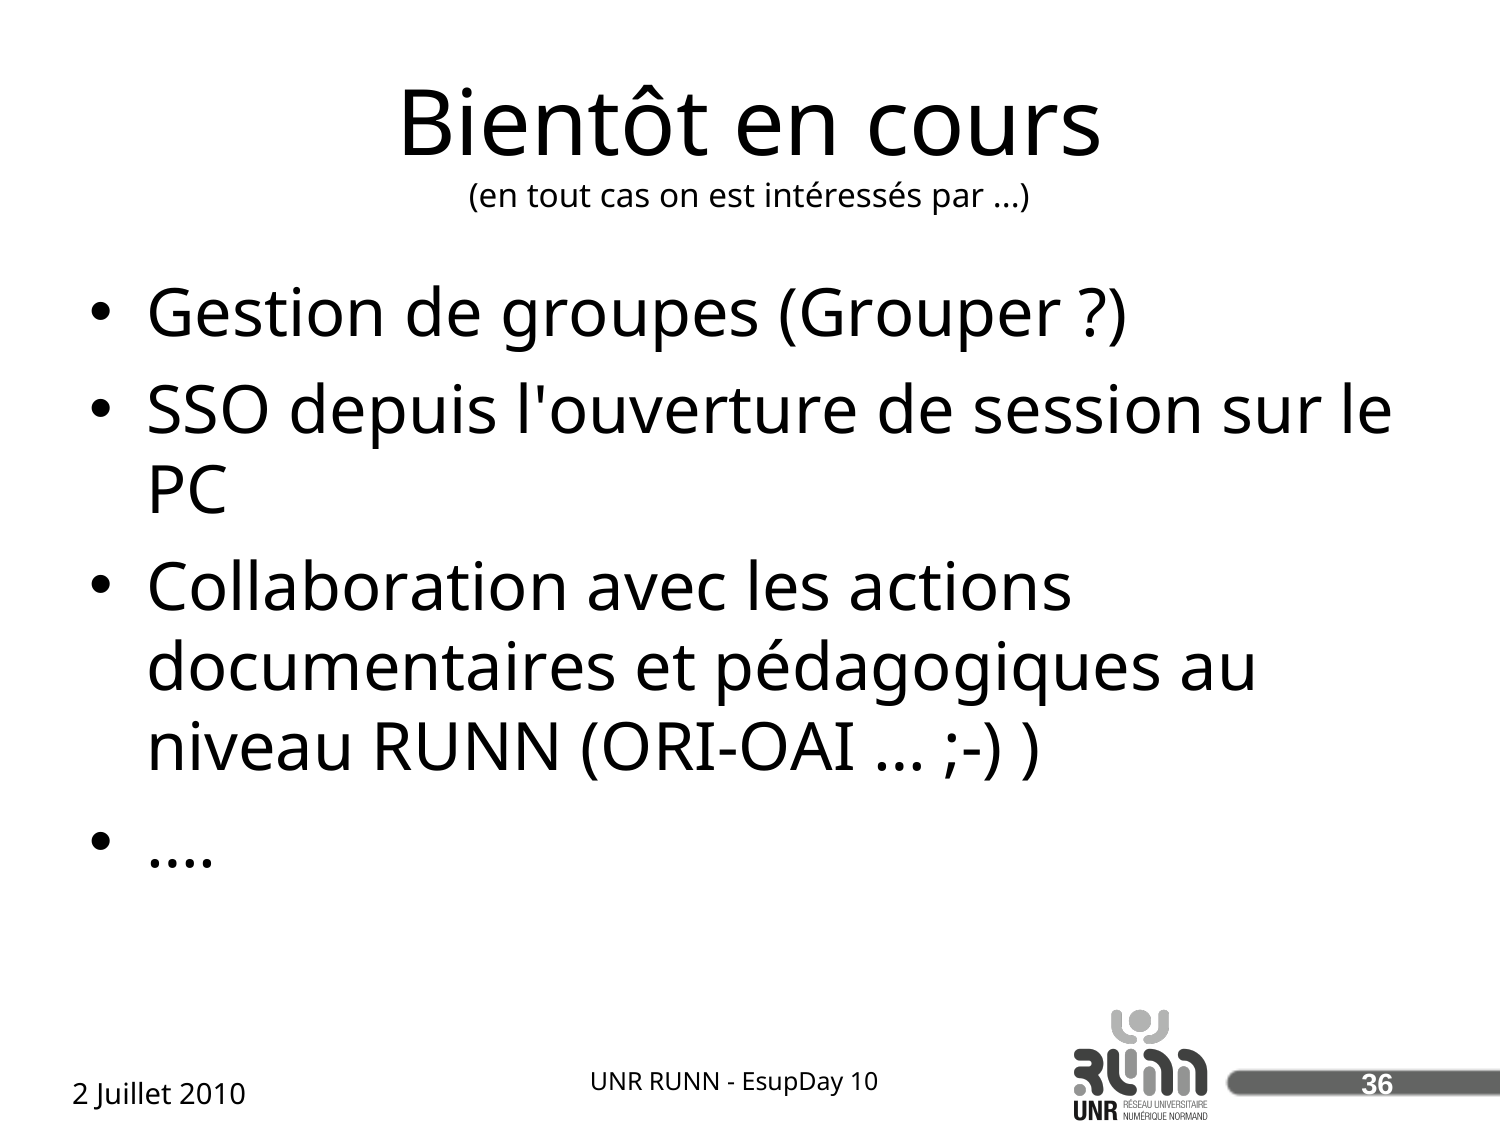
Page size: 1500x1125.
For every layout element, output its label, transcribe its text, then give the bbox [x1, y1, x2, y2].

list Gestion de groupes (Grouper ?) SSO depuis l'ouverture de session sur le PC Collaboration avec les actions documentaires et pédagogiques au niveau RUNN (ORI-OAI … ;-) ) …. [75, 262, 1426, 1006]
title Bientôt en cours (en tout cas on est intéressés par ...) [75, 20, 1426, 257]
picture [1220, 1065, 1500, 1103]
picture [1068, 1006, 1213, 1125]
